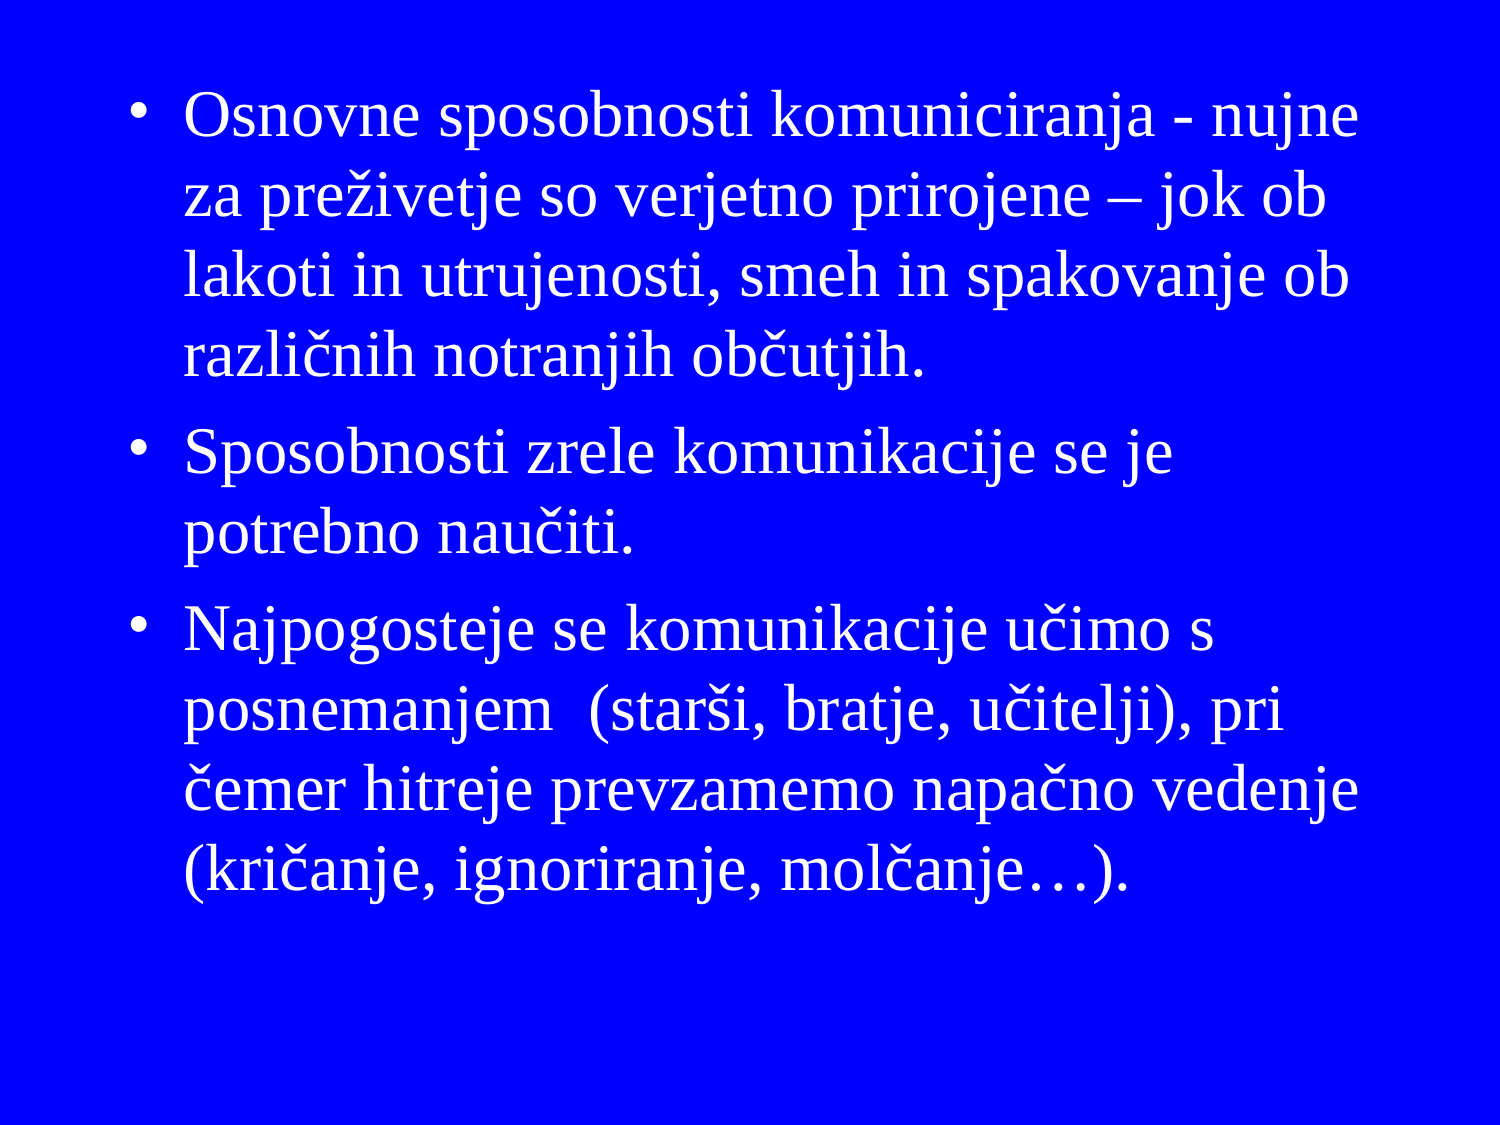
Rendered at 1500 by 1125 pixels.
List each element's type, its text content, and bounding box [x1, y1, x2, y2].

list Osnovne sposobnosti komuniciranja - nujne za preživetje so verjetno prirojene – jok ob lakoti in utrujenosti, smeh in spakovanje ob različnih notranjih občutjih. Sposobnosti zrele komunikacije se je potrebno naučiti. Najpogosteje se komunikacije učimo s posnemanjem (starši, bratje, učitelji), pri čemer hitreje prevzamemo napačno vedenje (kričanje, ignoriranje, molčanje…). [112, 62, 1388, 1000]
